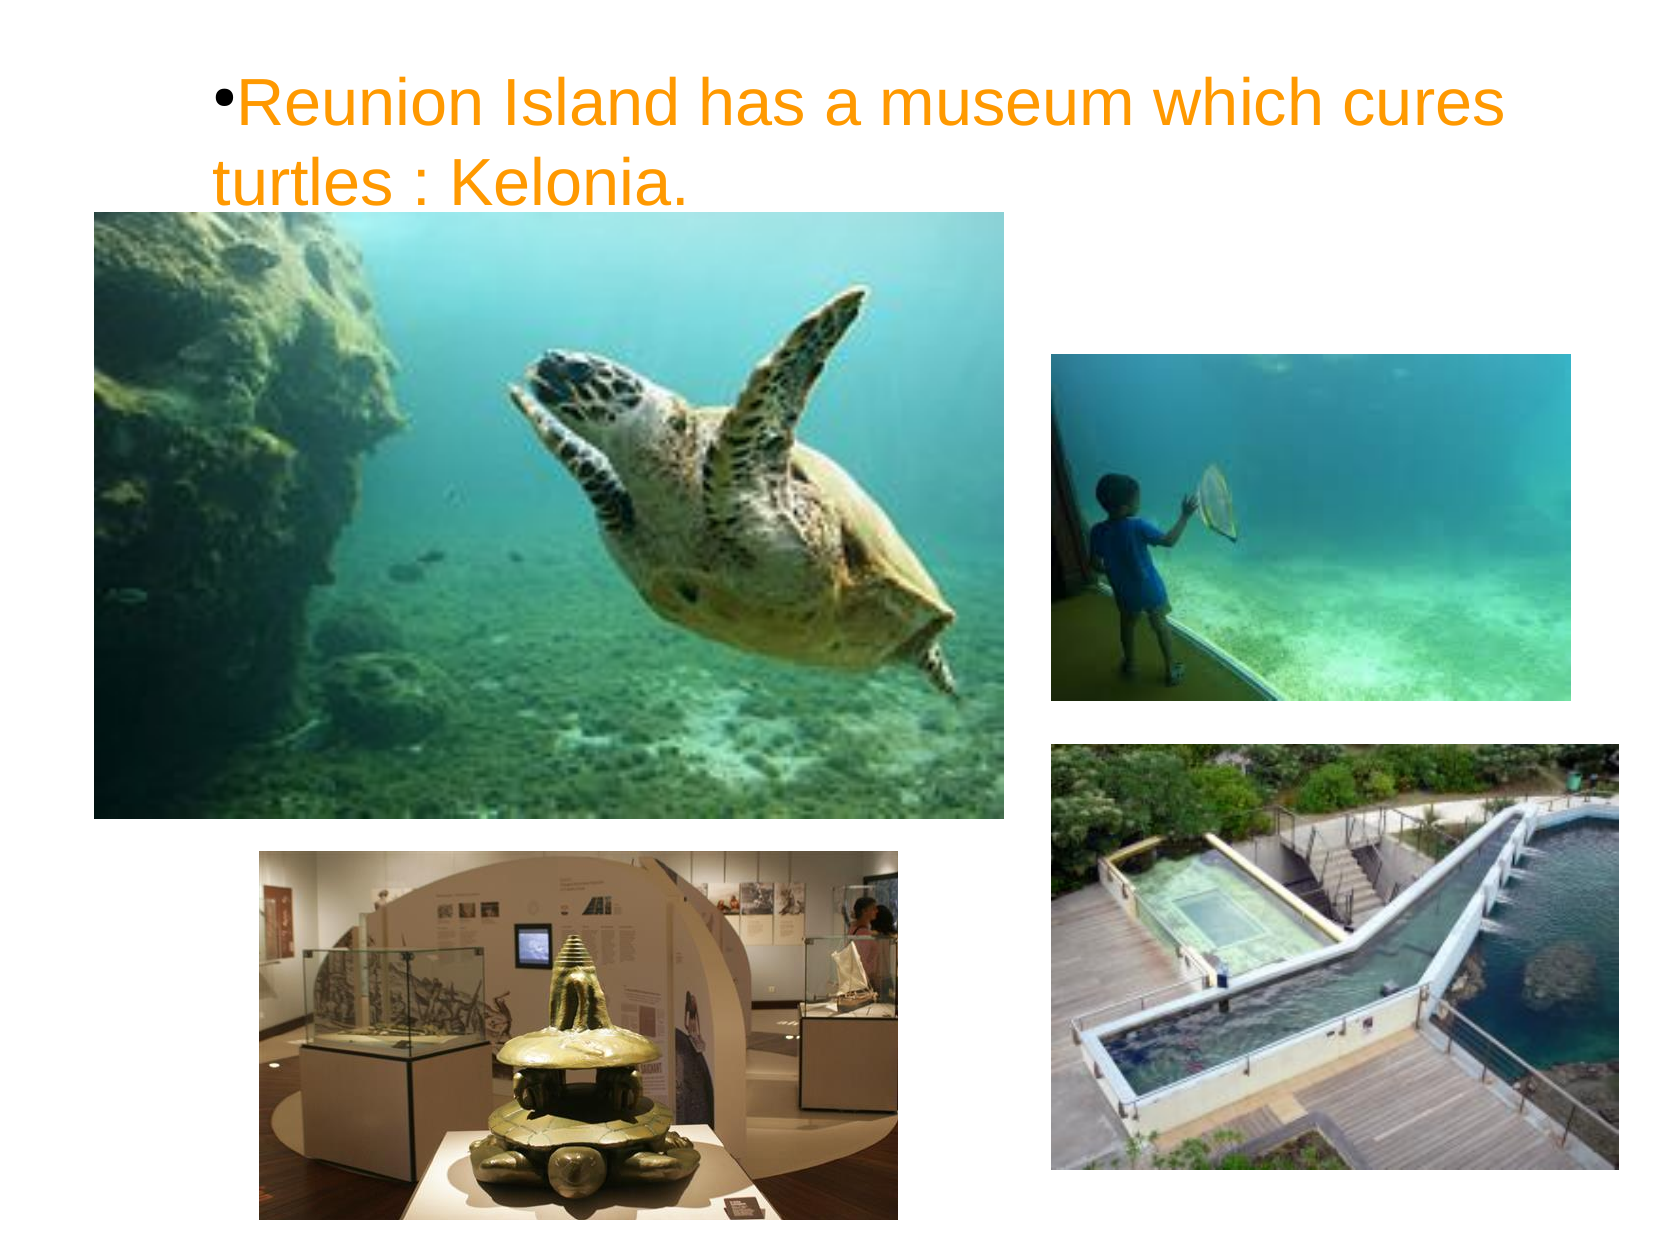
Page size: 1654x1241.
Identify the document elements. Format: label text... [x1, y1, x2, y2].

list Reunion Island has a museum which cures turtles : Kelonia. [212, 59, 1654, 779]
picture [1051, 744, 1619, 1170]
picture [259, 851, 898, 1220]
picture [94, 212, 1004, 819]
picture [1051, 354, 1571, 701]
